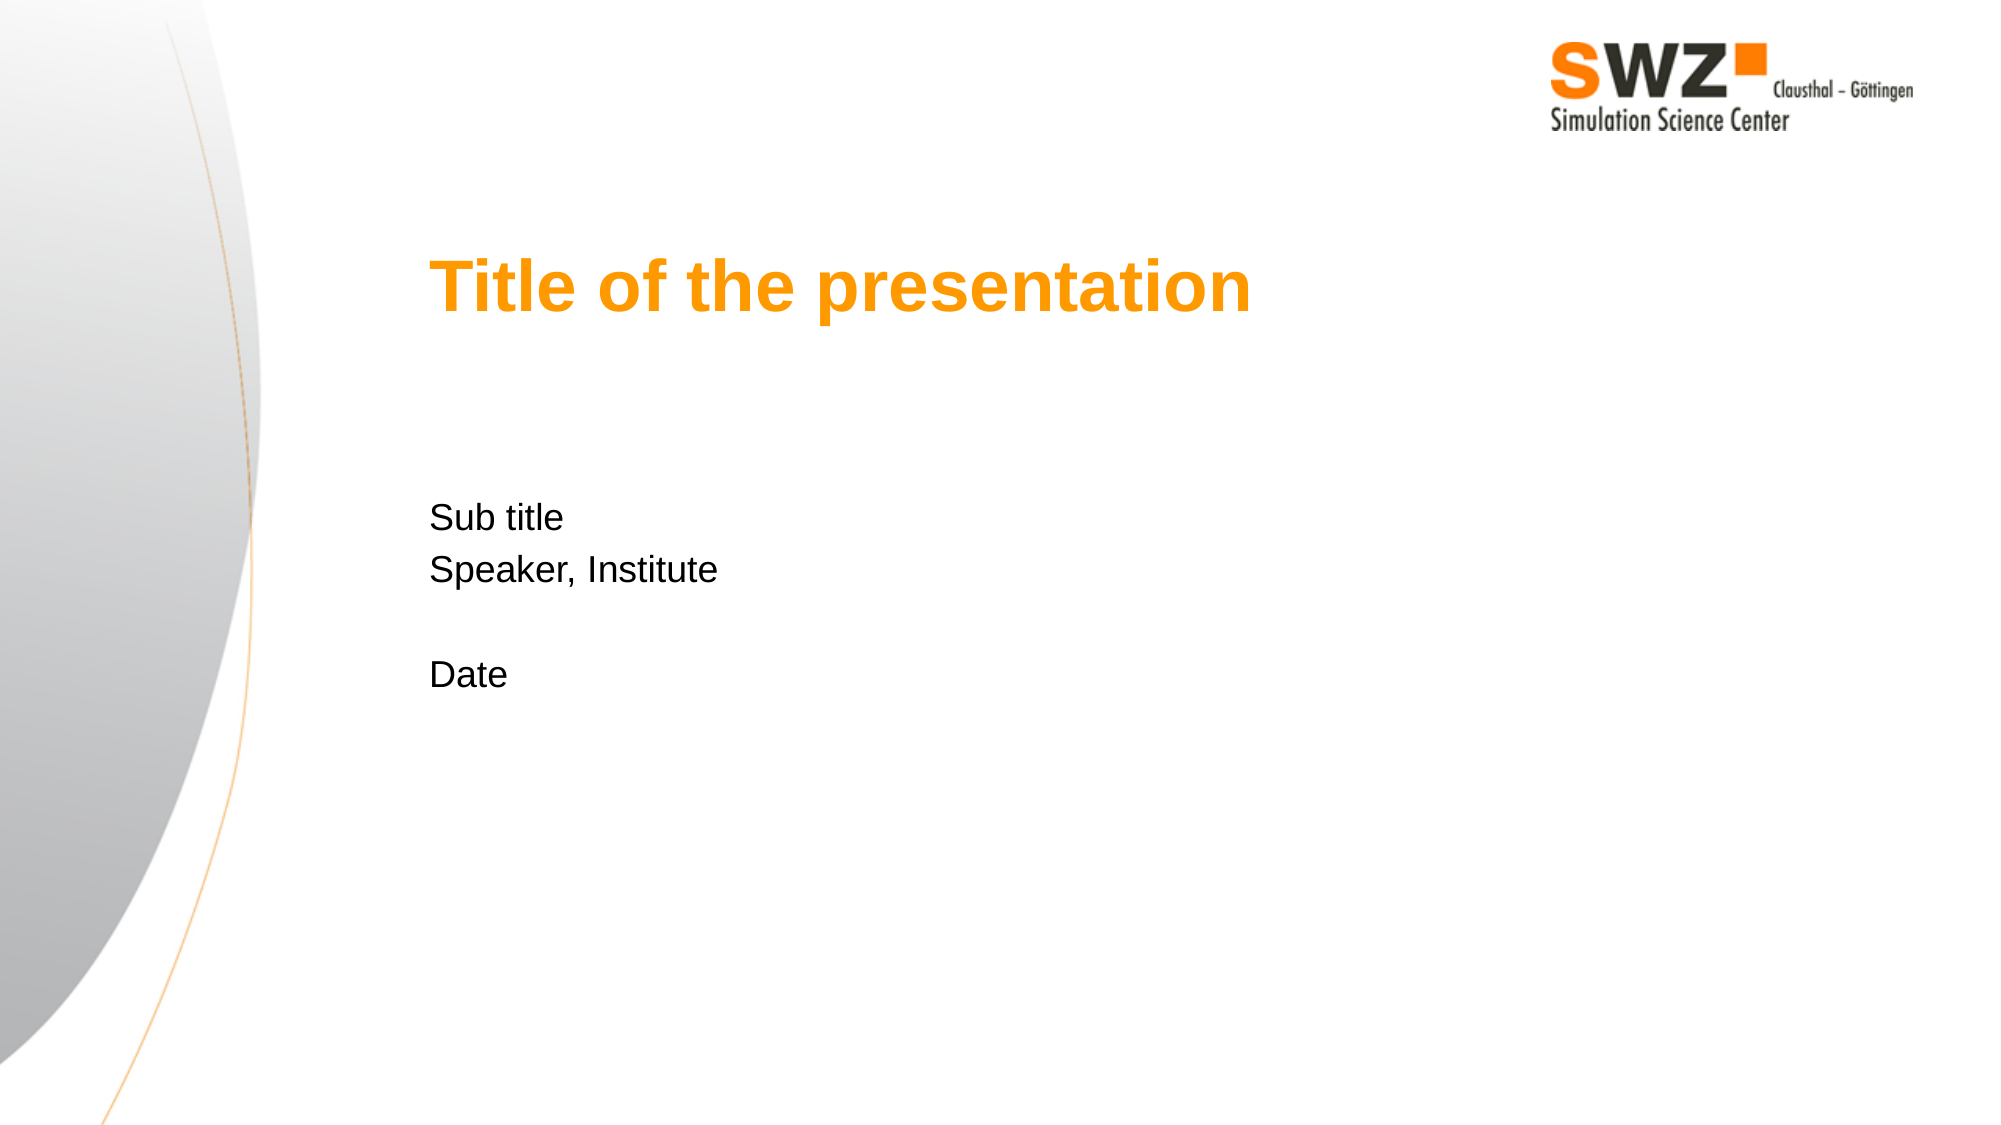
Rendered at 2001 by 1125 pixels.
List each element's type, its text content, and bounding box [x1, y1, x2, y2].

subtitle Sub title Speaker, Institute Date [414, 432, 1913, 764]
picture [1551, 42, 1913, 131]
picture [0, 0, 296, 1125]
title Title of the presentation [414, 231, 1913, 421]
